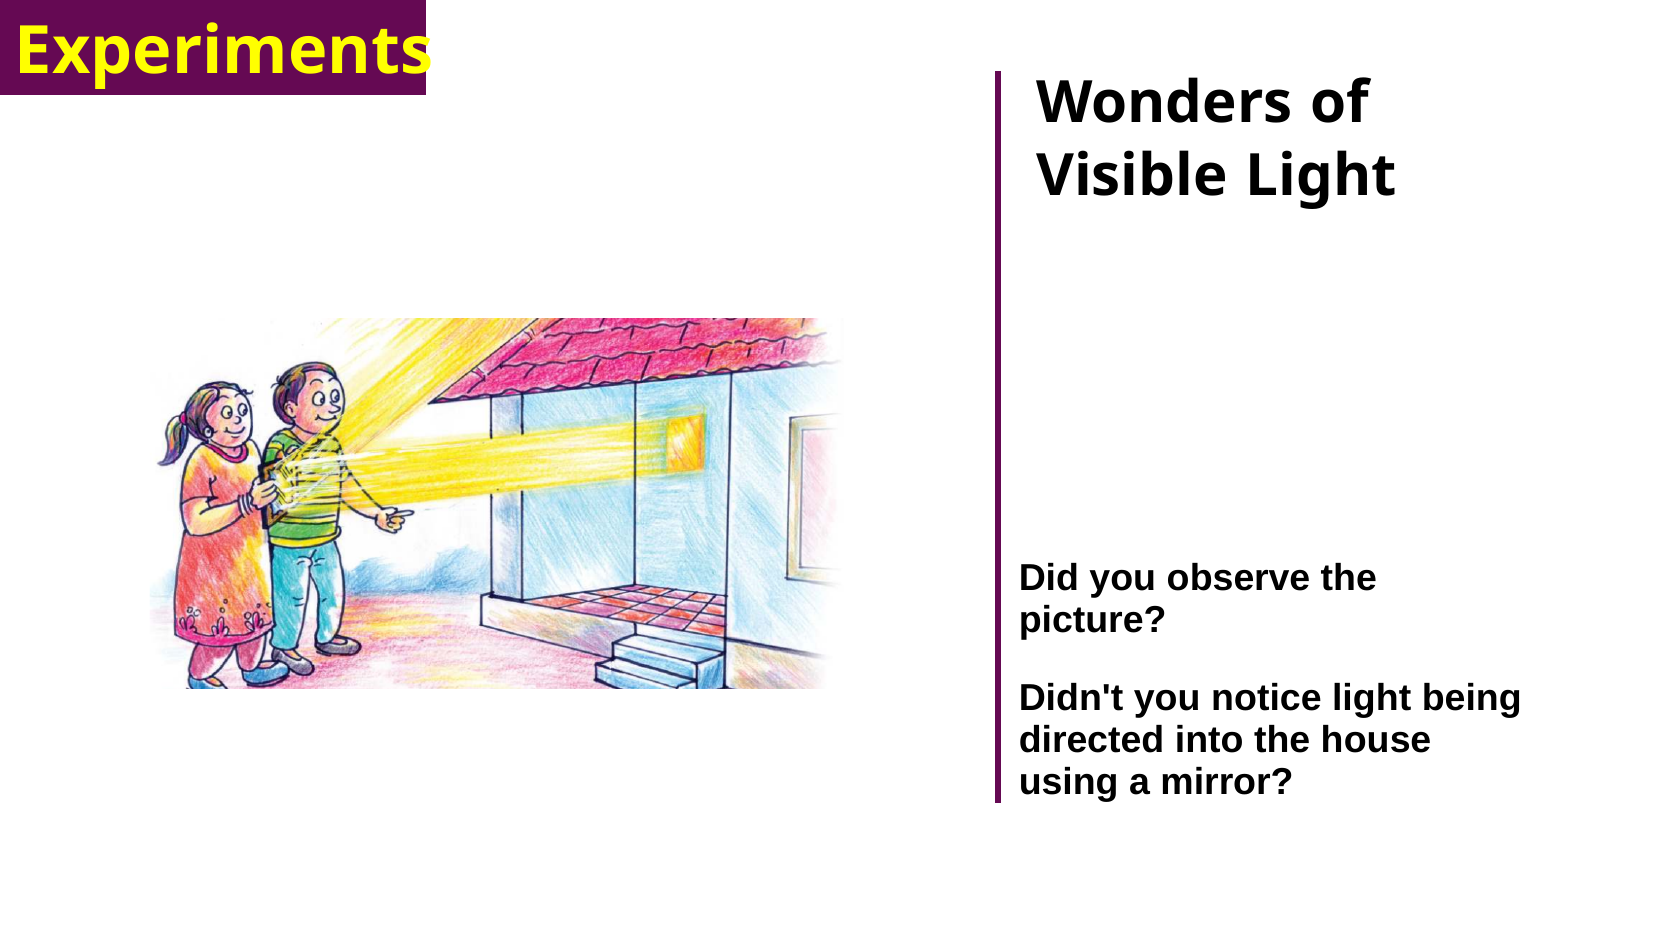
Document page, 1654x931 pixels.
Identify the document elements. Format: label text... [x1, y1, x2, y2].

text_box Did you observe the picture? Didn't you notice light being directed into the house using a mirror? [1003, 549, 1548, 827]
text_box Wonders of Visible Light [1021, 65, 1430, 402]
text_box Experiments [0, 0, 426, 95]
picture [94, 318, 906, 689]
